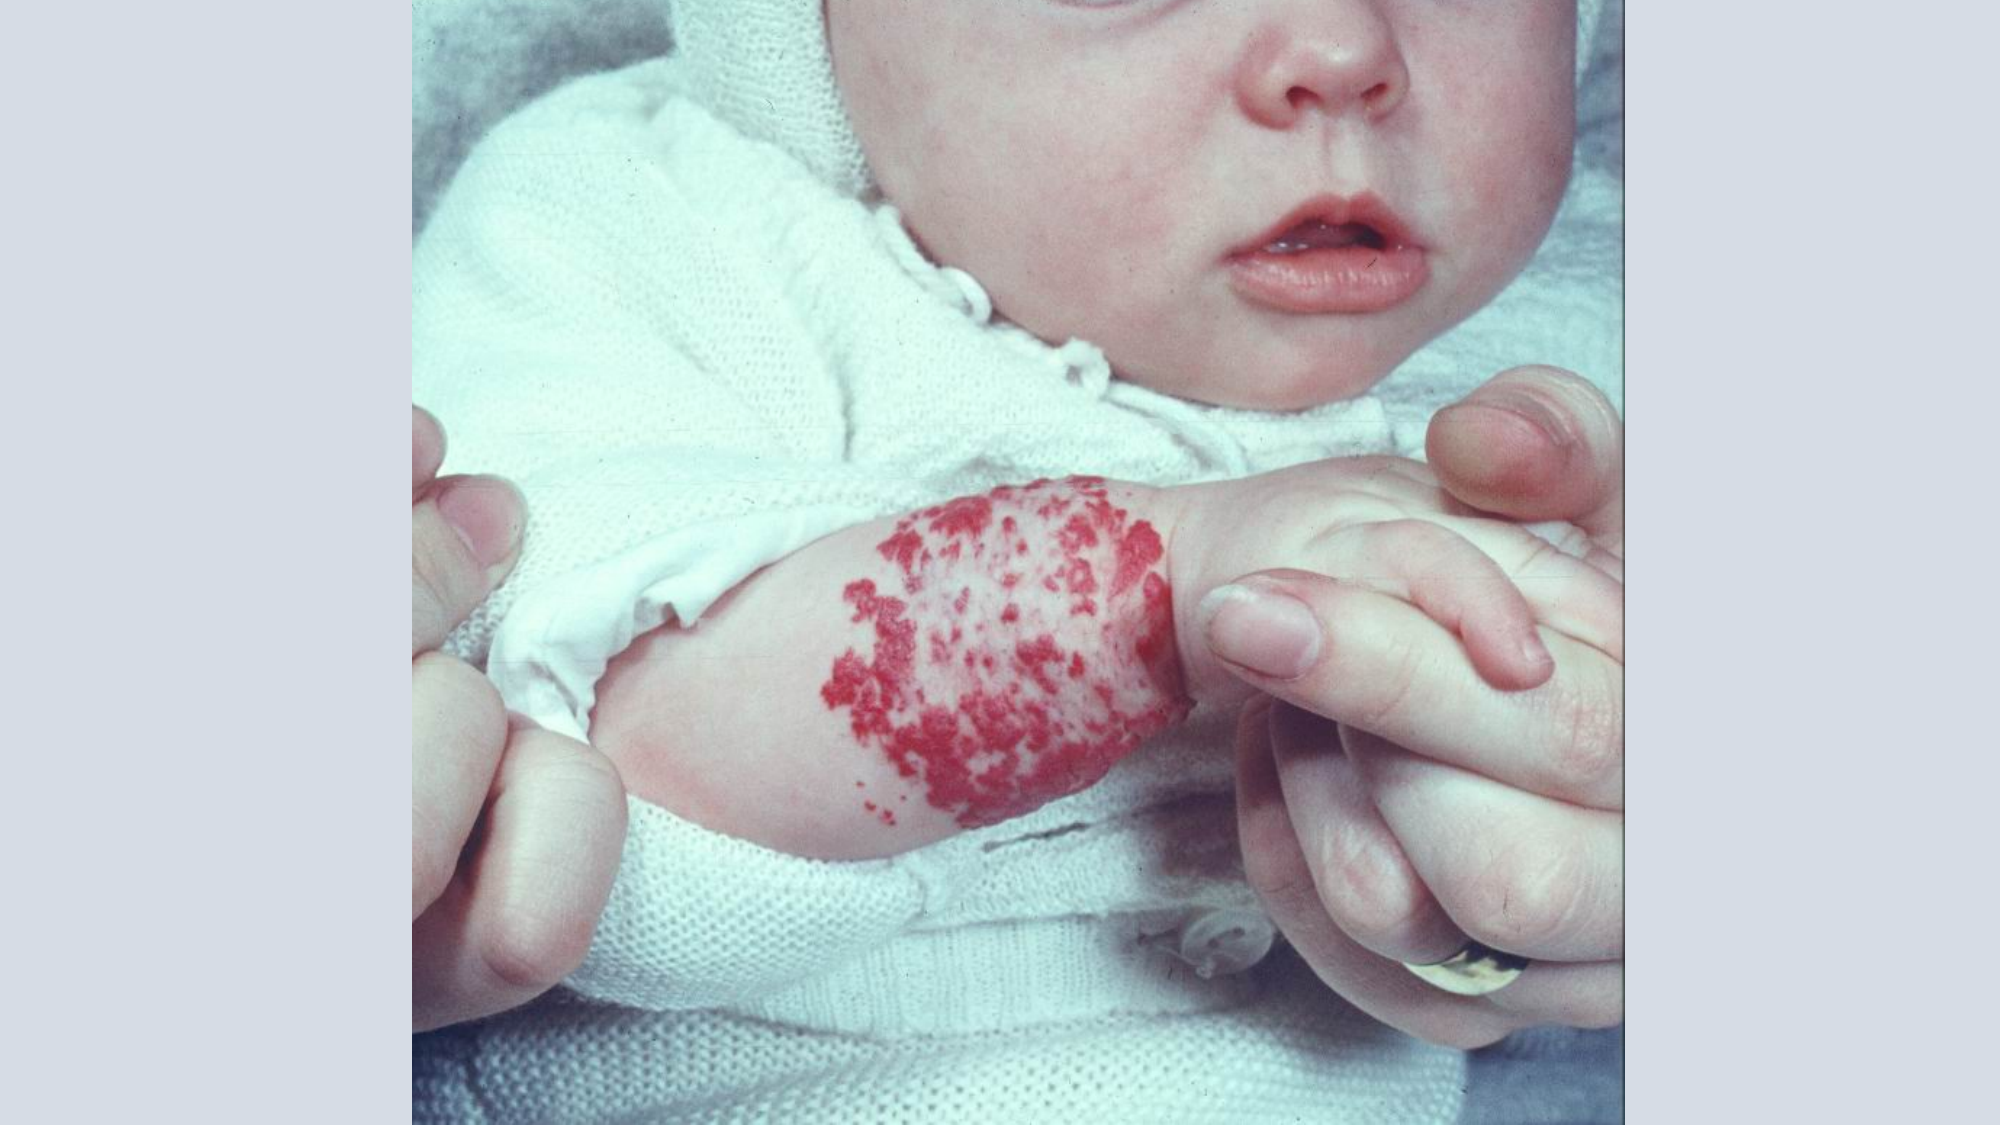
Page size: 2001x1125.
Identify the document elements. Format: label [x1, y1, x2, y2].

picture [412, 0, 1625, 1125]
